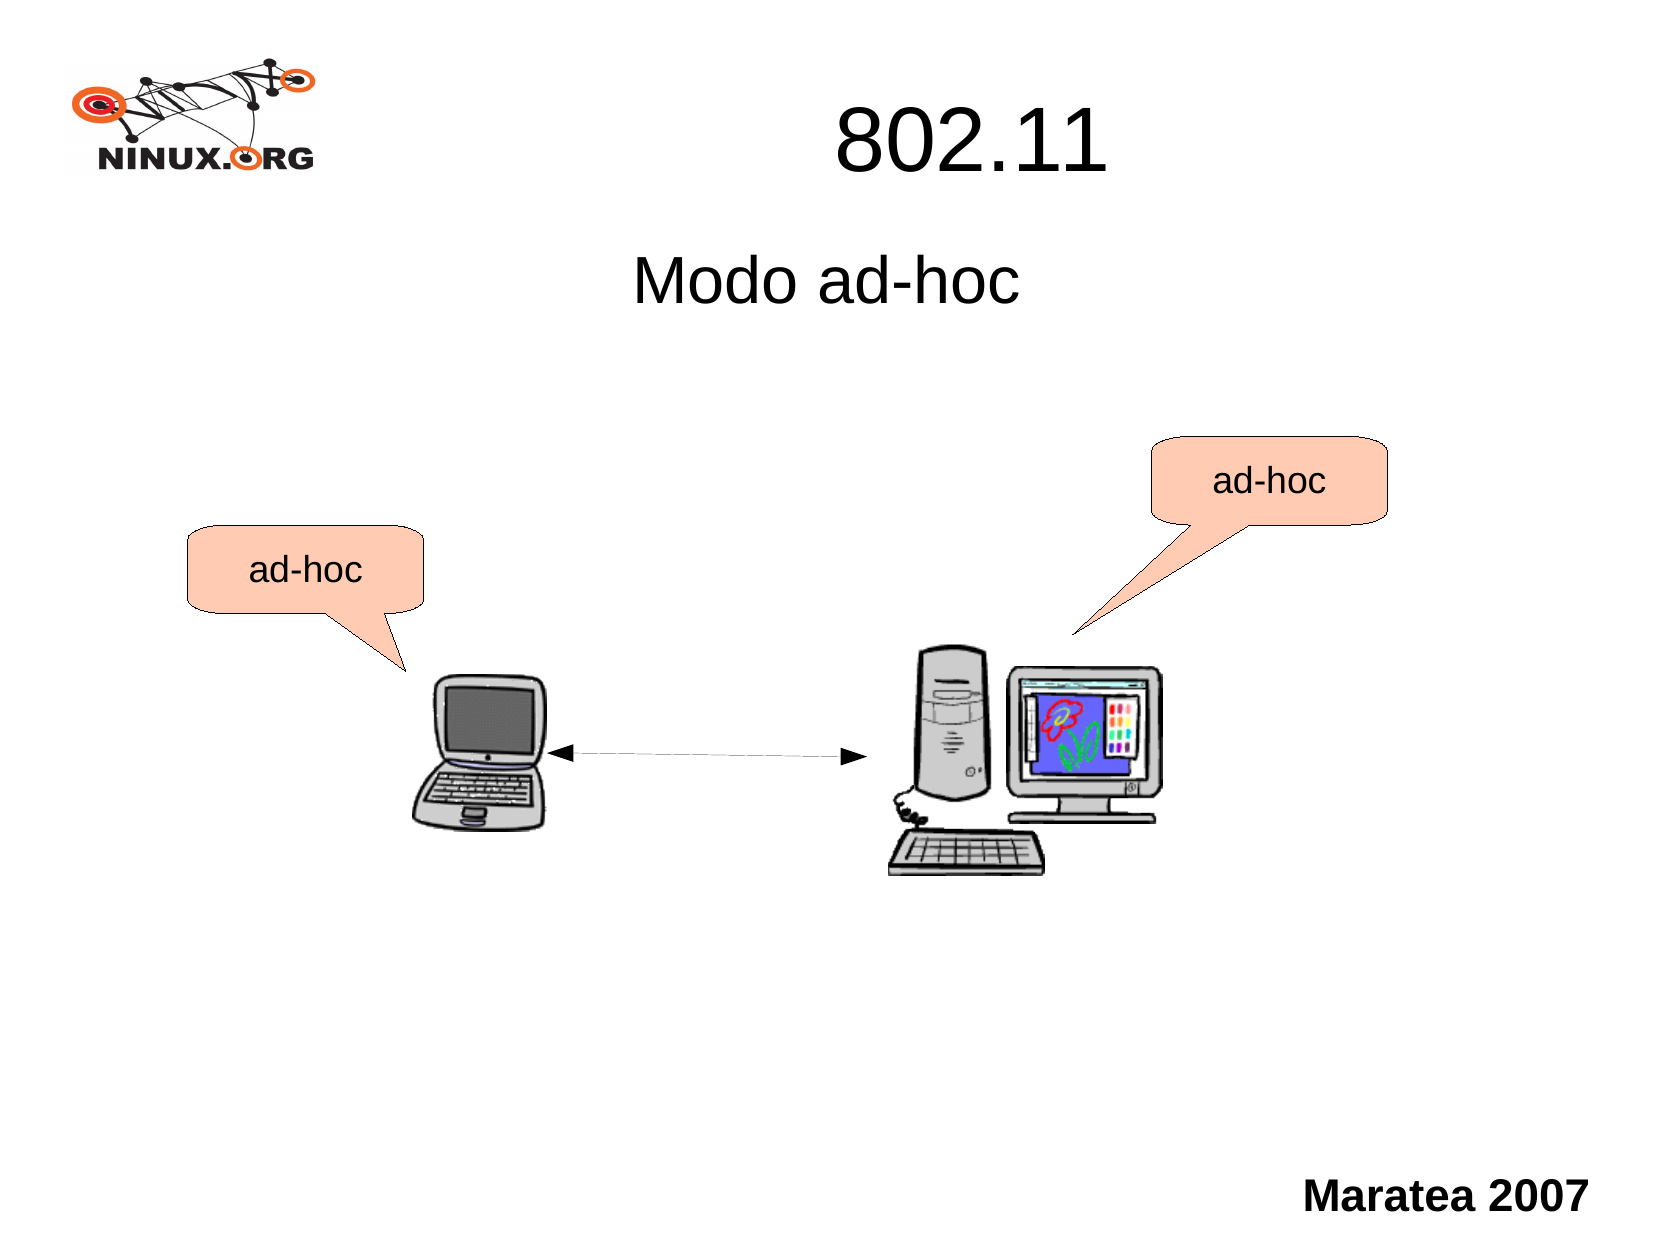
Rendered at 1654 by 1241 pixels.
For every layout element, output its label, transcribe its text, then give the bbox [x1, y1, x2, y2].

subtitle Modo ad-hoc [82, 206, 1571, 355]
picture [867, 637, 1163, 876]
text_box ad-hoc [187, 525, 424, 672]
picture [412, 674, 547, 832]
text_box Maratea 2007 [1275, 1162, 1651, 1237]
title 802.11 [383, 43, 1565, 206]
text_box ad-hoc [1072, 436, 1388, 635]
picture [59, 58, 323, 178]
